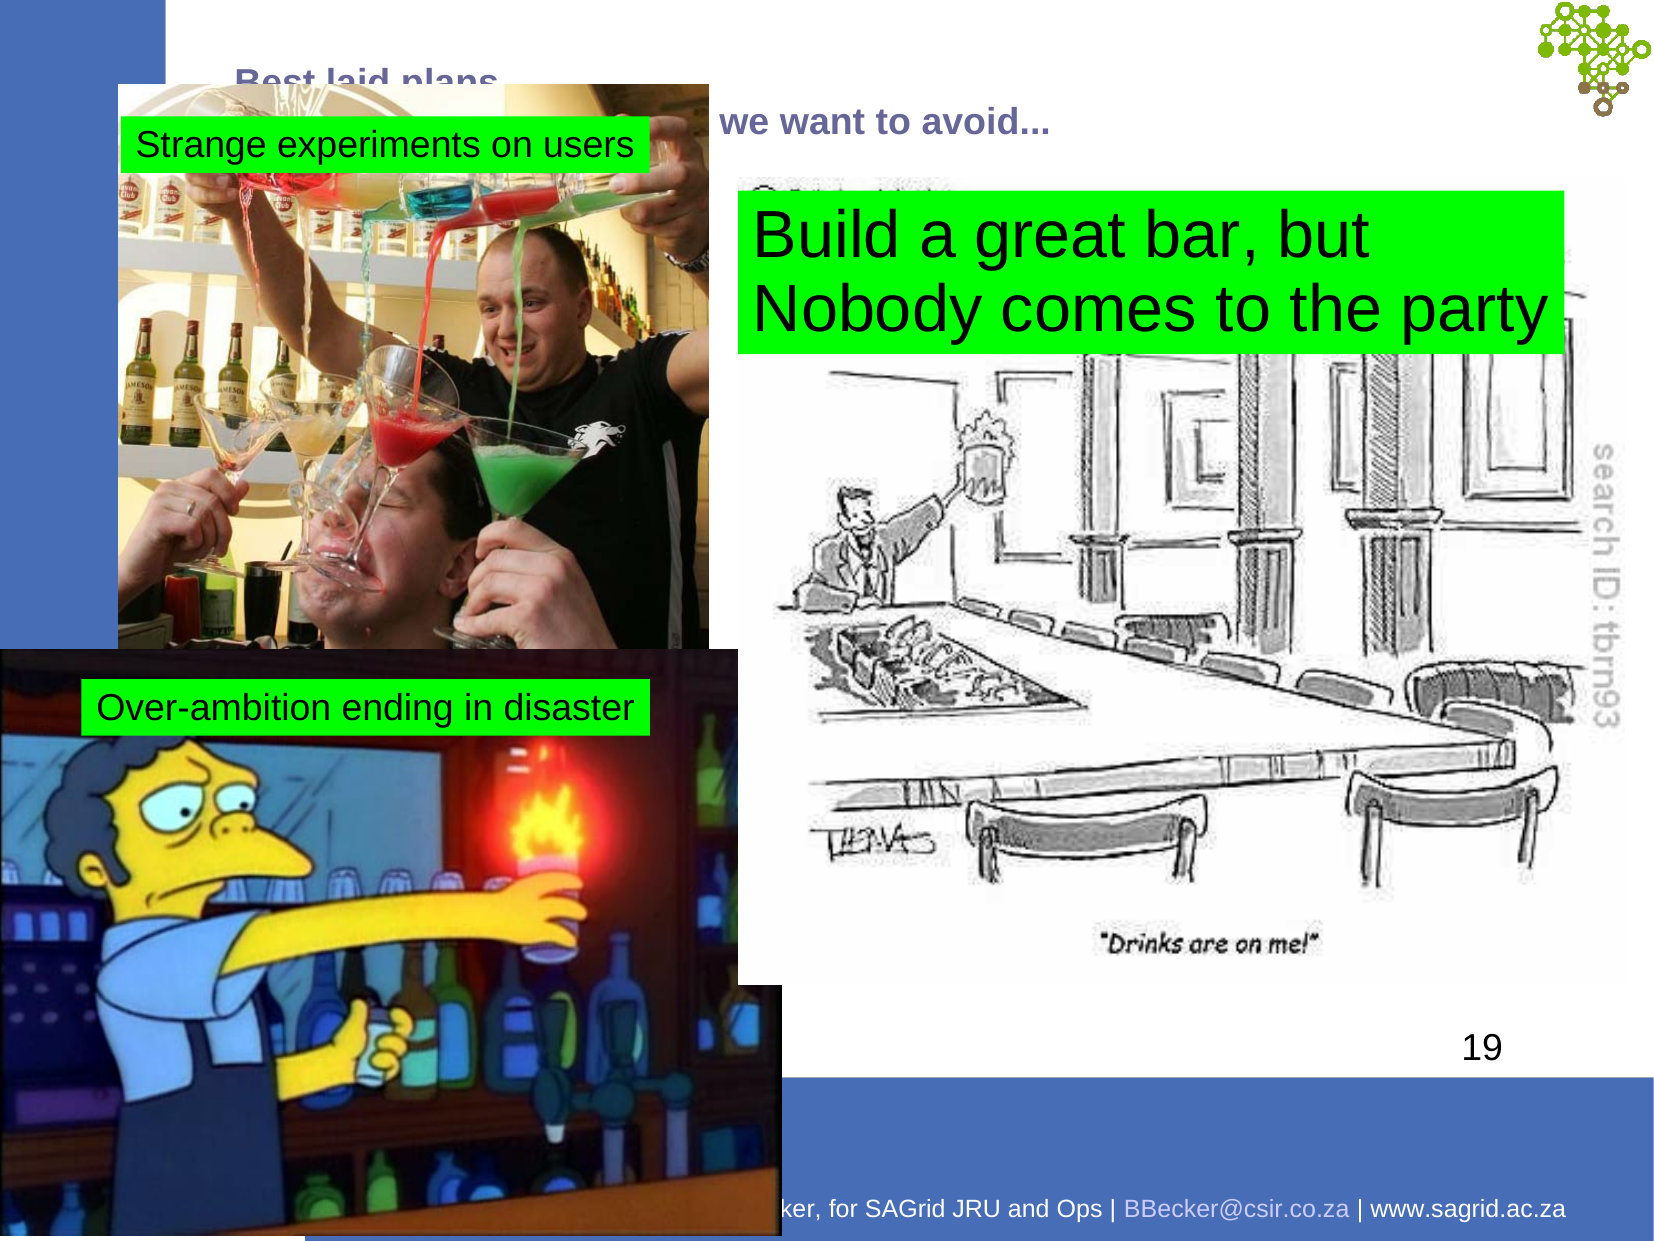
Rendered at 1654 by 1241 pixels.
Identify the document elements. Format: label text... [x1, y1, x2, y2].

picture [0, 0, 1654, 1241]
text_box Over-ambition ending in disaster [81, 679, 650, 736]
text_box Strange experiments on users [120, 116, 650, 173]
text_box Build a great bar, but Nobody comes to the party [738, 190, 1565, 355]
title Best laid plans... potential alternate realities we want to avoid... [234, 27, 1594, 179]
